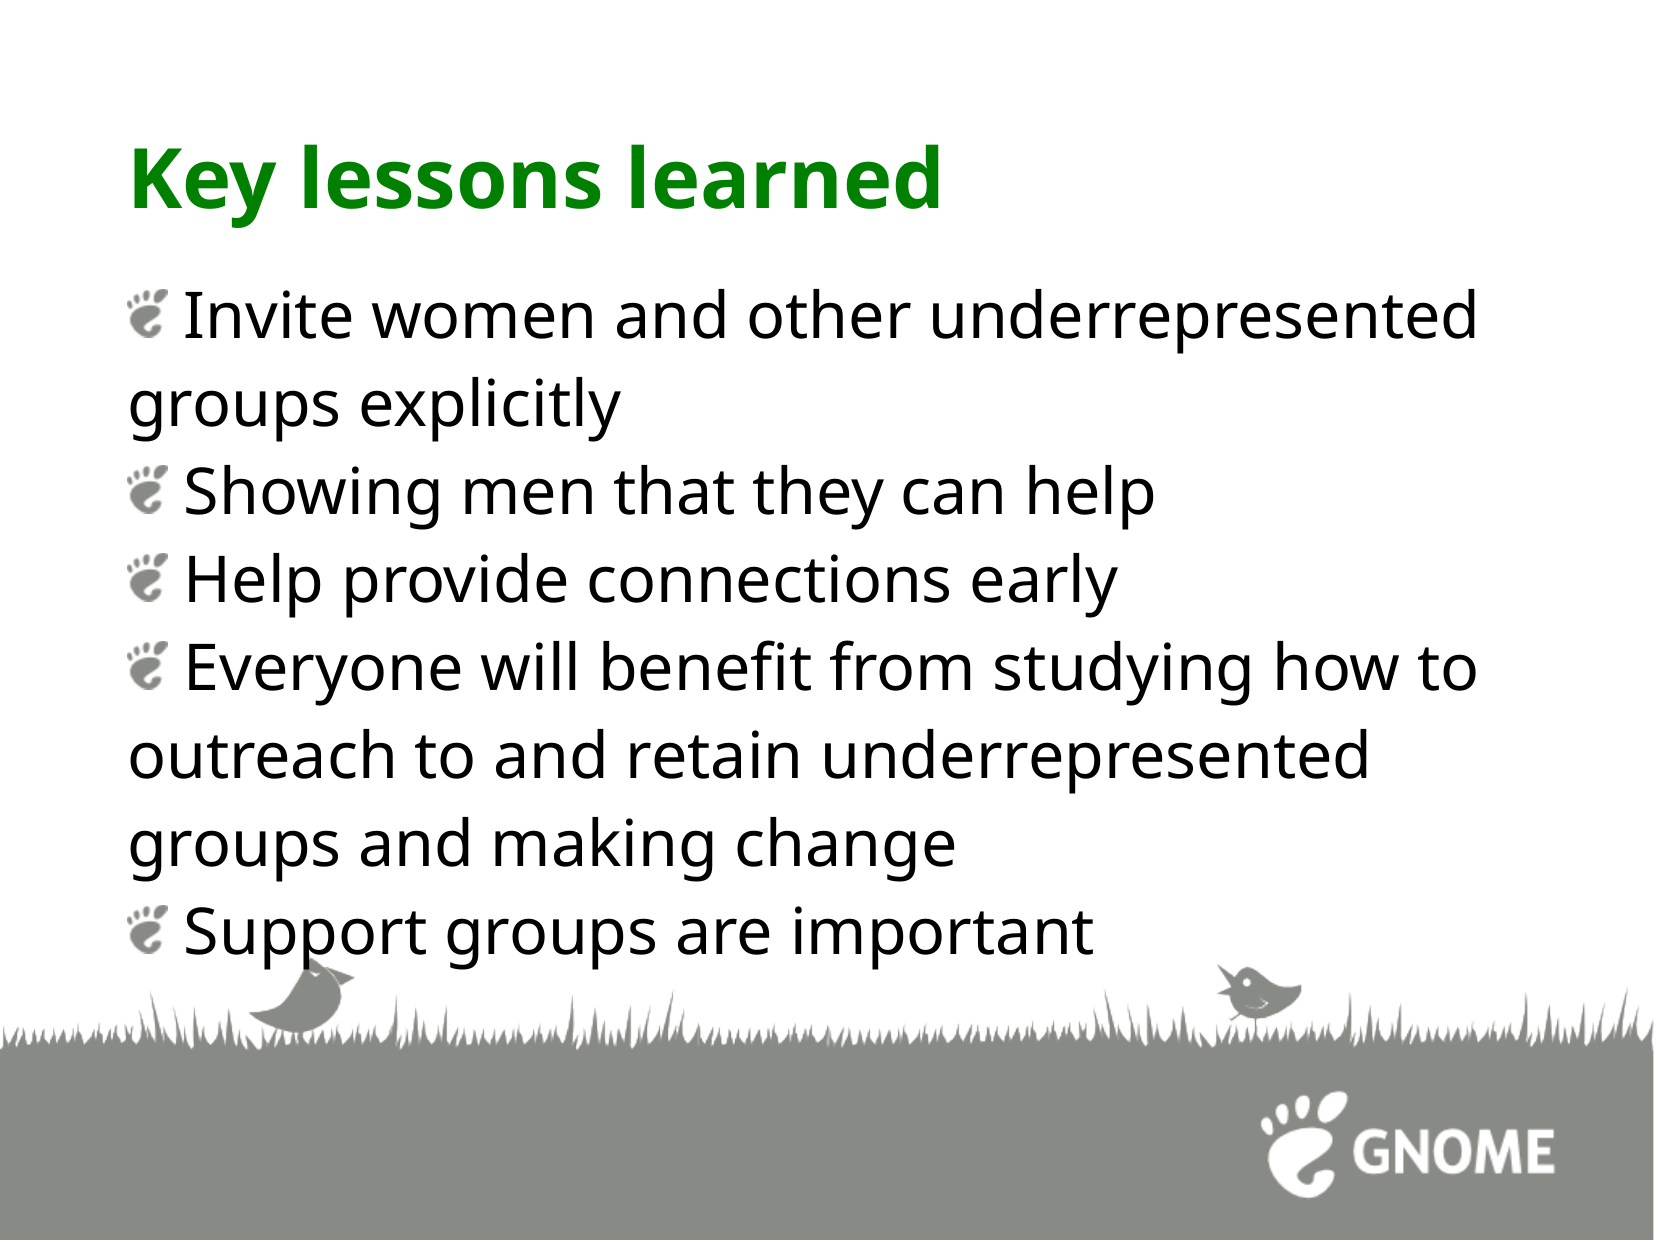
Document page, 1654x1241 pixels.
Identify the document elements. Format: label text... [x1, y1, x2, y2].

text_box Invite women and other underrepresented groups explicitly Showing men that they can help Help provide connections early Everyone will benefit from studying how to outreach to and retain underrepresented groups and making change Support groups are important [112, 262, 1575, 972]
text_box Key lessons learned [112, 112, 1654, 240]
picture [0, 0, 1654, 1241]
